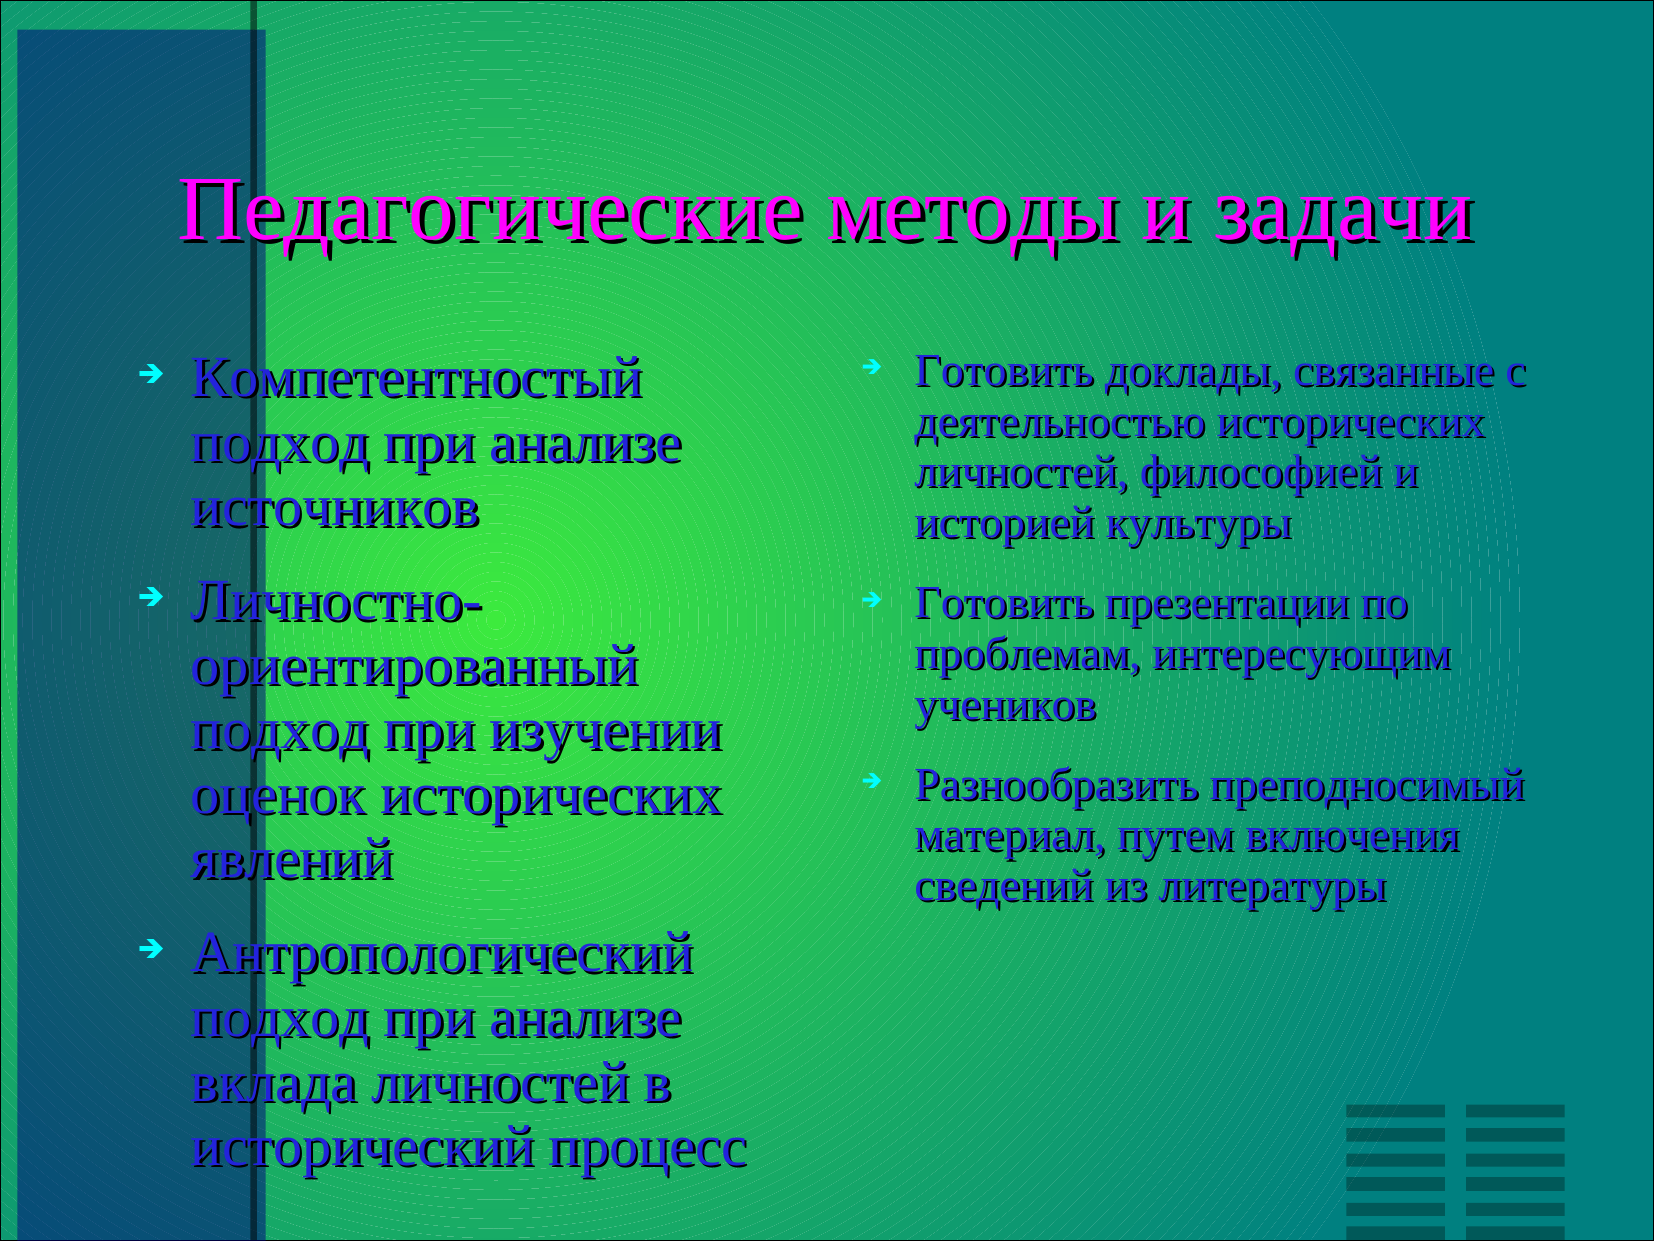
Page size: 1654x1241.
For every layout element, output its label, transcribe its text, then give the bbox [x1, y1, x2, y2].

title Педагогические методы и задачи [119, 104, 1533, 313]
list Компетентностый подход при анализе источников Личностно- ориентированный подход при изучении оценок исторических явлений Антропологический подход при анализе вклада личностей в исторический процесс [119, 344, 809, 1196]
list Готовить доклады, связанные с деятельностью исторических личностей, философией и историей культуры Готовить презентации по проблемам, интересующим учеников Разнообразить преподносимый материал, путем включения сведений из литературы [843, 344, 1533, 1196]
